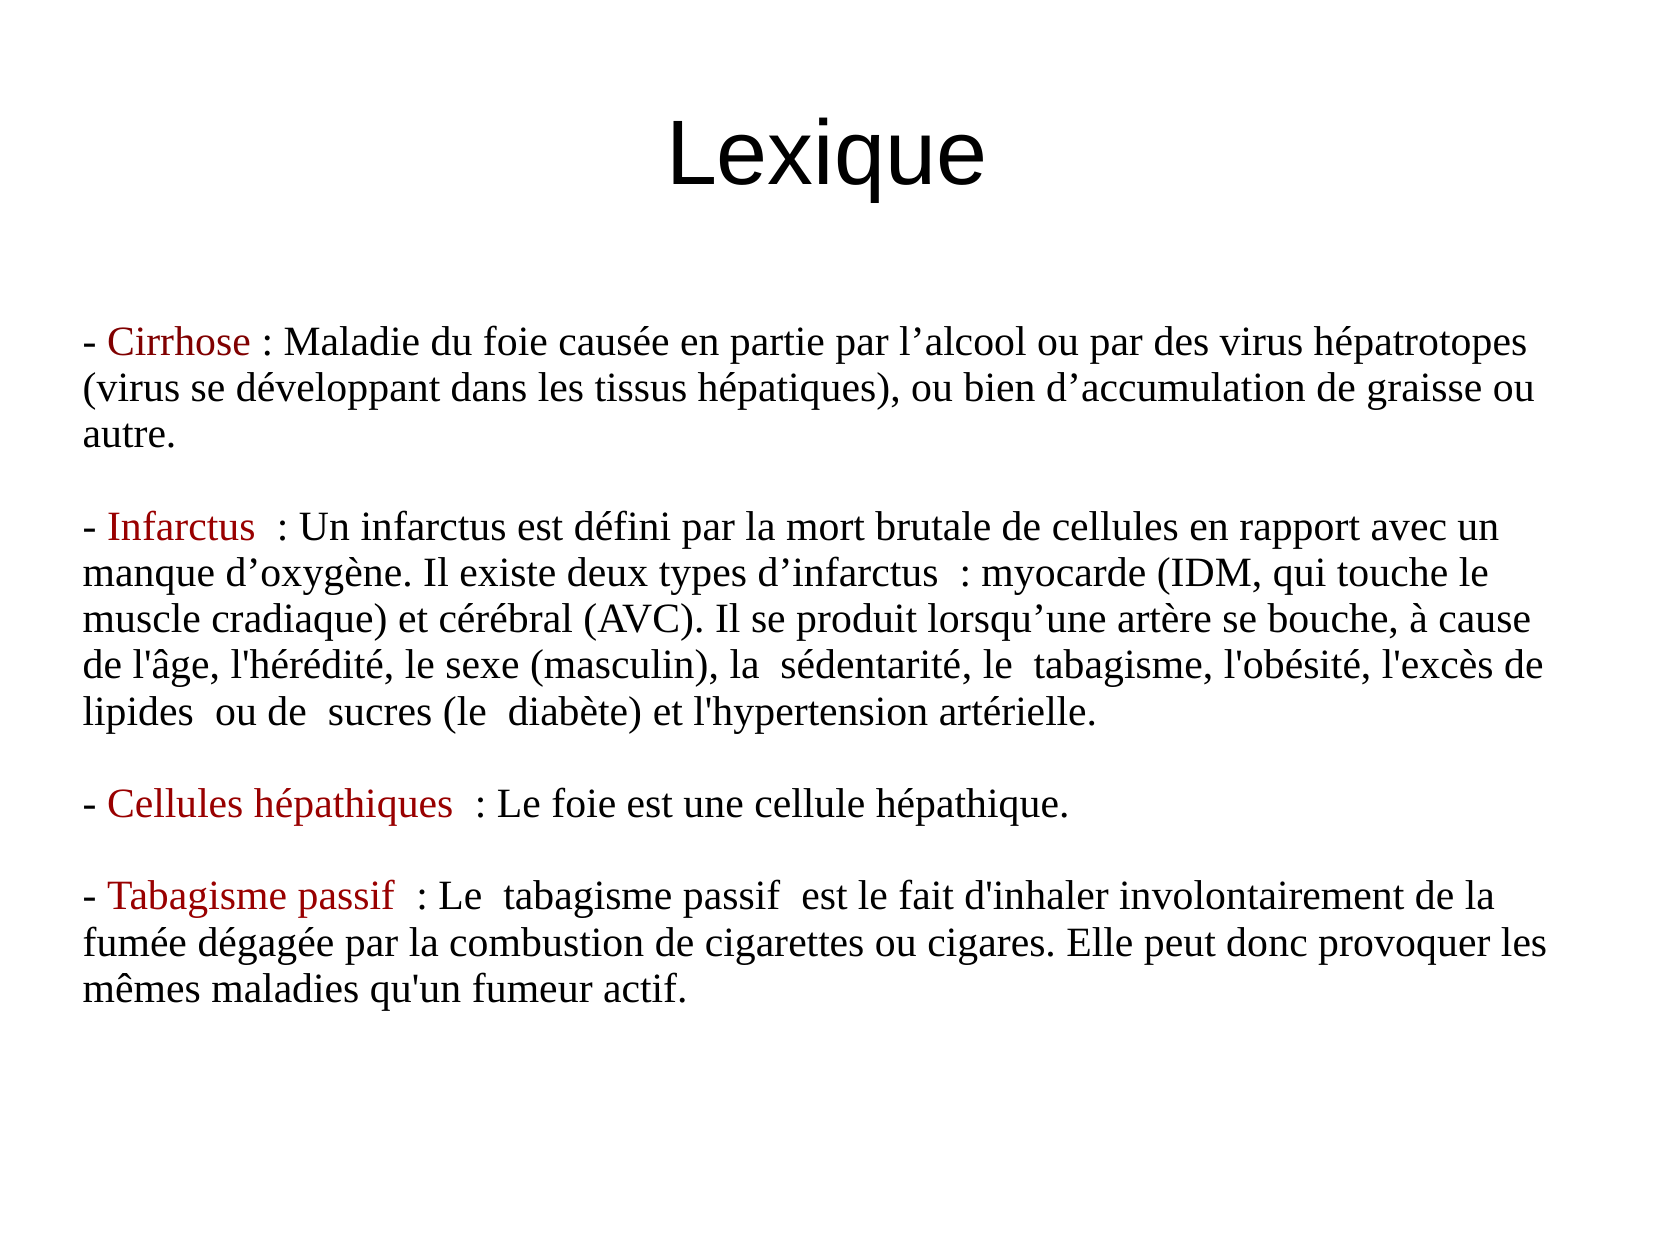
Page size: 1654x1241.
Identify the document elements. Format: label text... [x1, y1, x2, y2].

title Lexique [82, 49, 1571, 257]
subtitle - Cirrhose : Maladie du foie causée en partie par l’alcool ou par des virus hépatrotopes (virus se développant dans les tissus hépatiques), ou bien d’accumulation de graisse ou autre. - Infarctus : Un infarctus est défini par la mort brutale de cellules en rapport avec un manque d’oxygène. Il existe deux types d’infarctus : myocarde (IDM, qui touche le muscle cradiaque) et cérébral (AVC). Il se produit lorsqu’une artère se bouche, à cause de l'âge, l'hérédité, le sexe (masculin), la sédentarité, le tabagisme, l'obésité, l'excès de lipides ou de sucres (le diabète) et l'hypertension artérielle. - Cellules hépathiques : Le foie est une cellule hépathique. - Tabagisme passif : Le tabagisme passif est le fait d'inhaler involontairement de la fumée dégagée par la combustion de cigarettes ou cigares. Elle peut donc provoquer les mêmes maladies qu'un fumeur actif. [82, 305, 1571, 1025]
